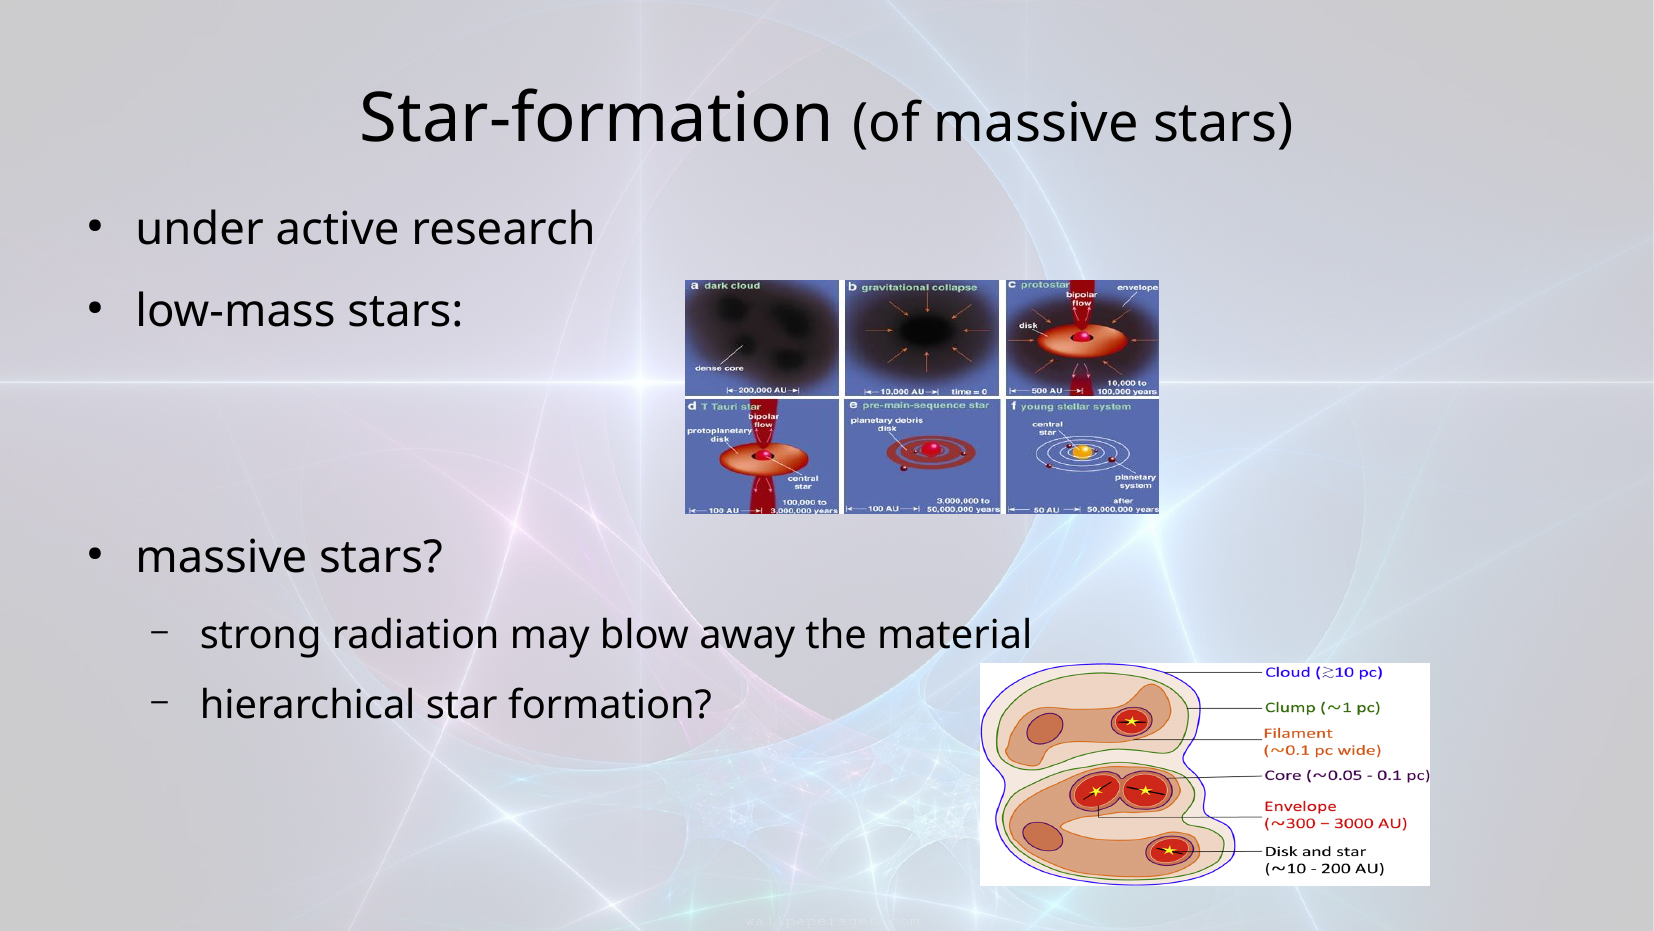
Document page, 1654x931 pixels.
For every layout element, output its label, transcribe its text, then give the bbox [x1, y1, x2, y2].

picture [0, 0, 1654, 931]
list under active research low-mass stars: massive stars? strong radiation may blow away the material hierarchical star formation? [70, 195, 1559, 736]
title Star-formation (of massive stars) [82, 37, 1571, 193]
